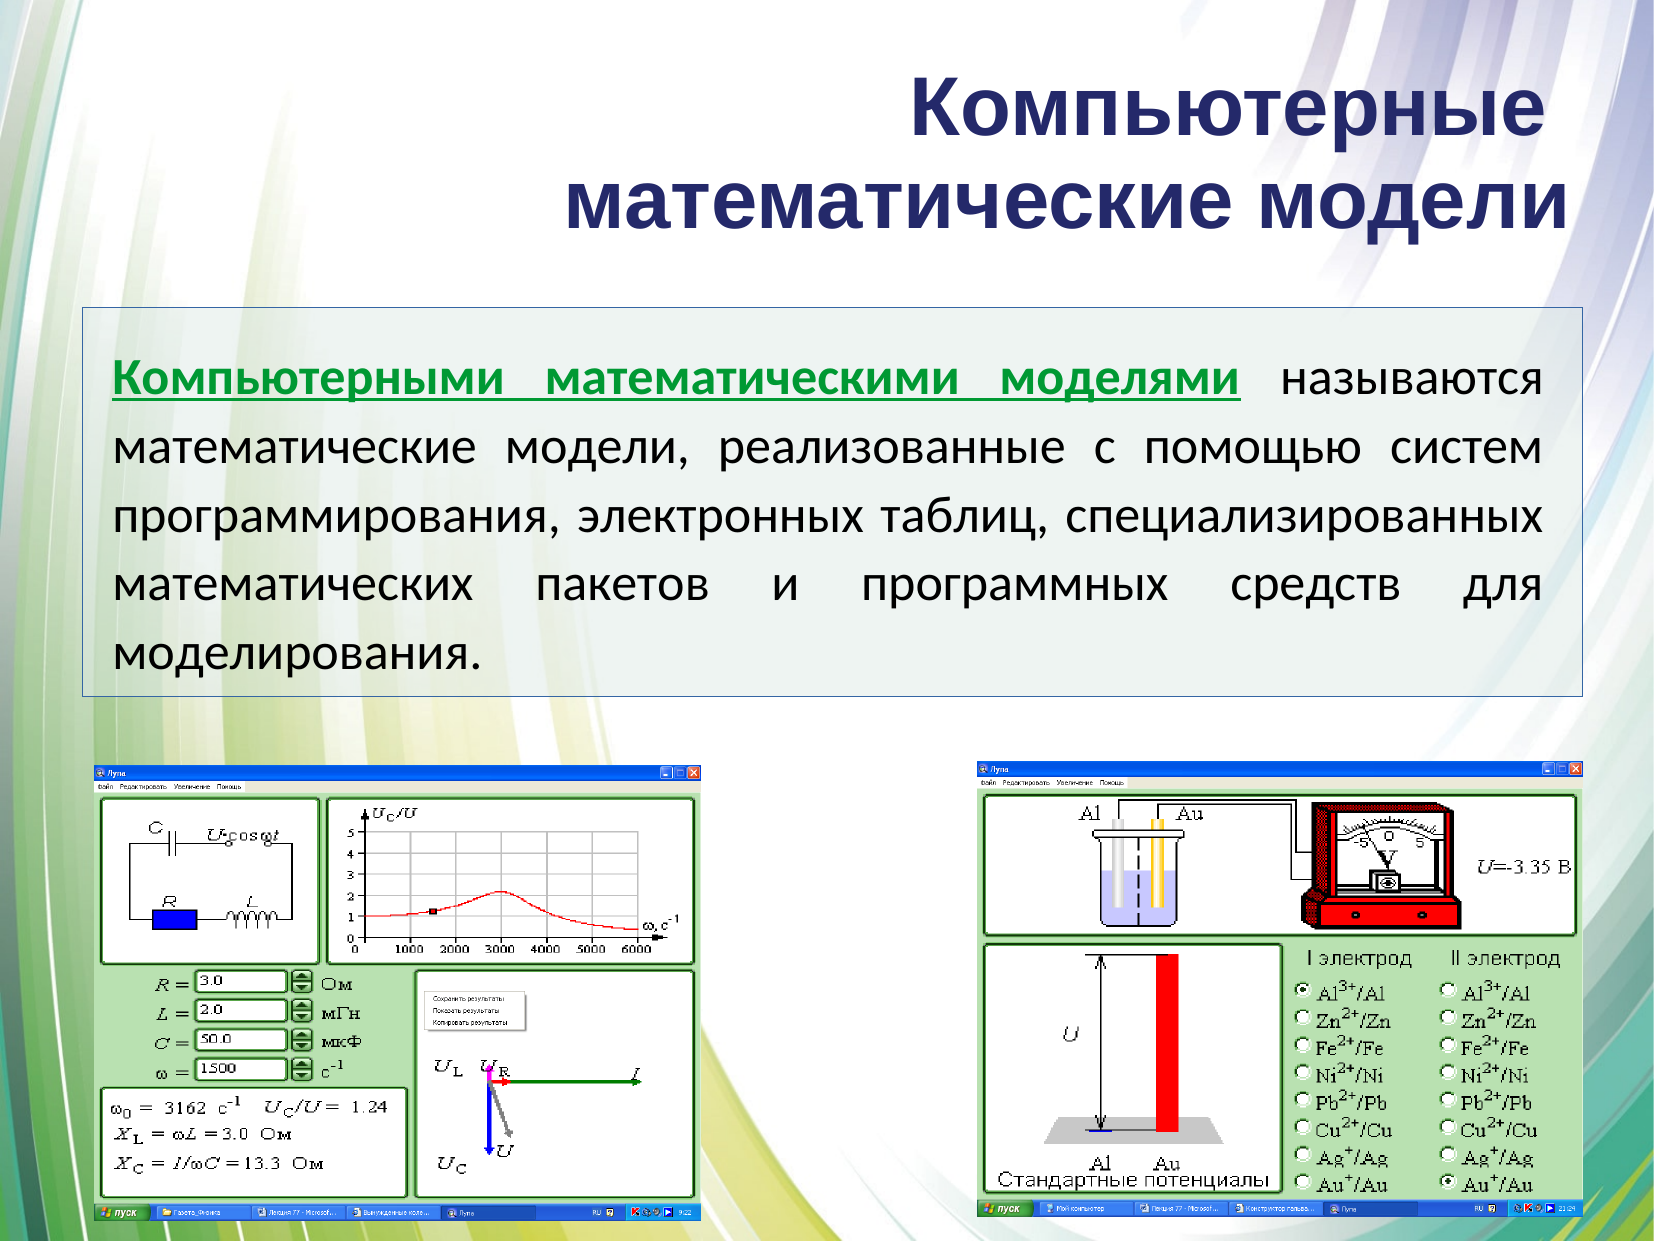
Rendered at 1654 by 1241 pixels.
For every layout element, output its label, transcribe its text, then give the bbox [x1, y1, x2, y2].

text_box Компьютерными математическими моделями называются математические модели, реализованные с помощью систем программирования, электронных таблиц, специализированных математических пакетов и программных средств для моделирования. [97, 328, 1560, 688]
picture [0, 0, 1654, 1241]
title Компьютерные математические модели [82, 57, 1571, 249]
text_box [82, 307, 1583, 697]
